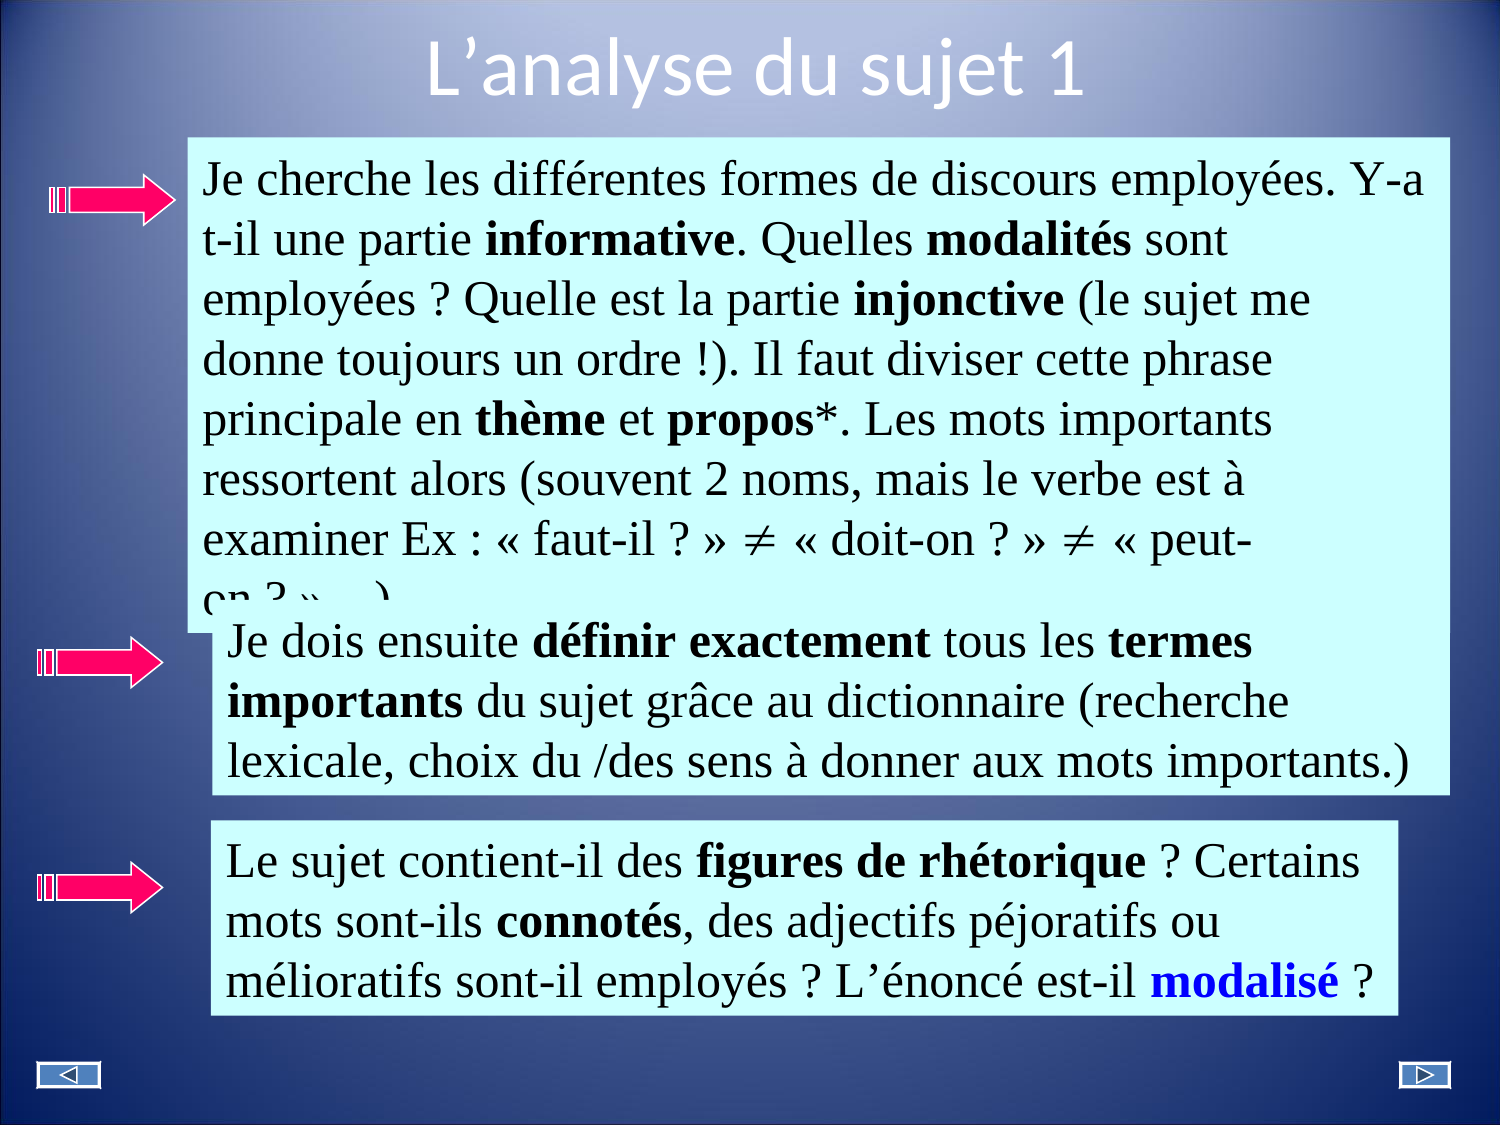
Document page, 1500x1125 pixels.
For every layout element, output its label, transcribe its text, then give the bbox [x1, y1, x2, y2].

text_box [69, 174, 176, 225]
text_box [50, 187, 54, 212]
text_box [38, 1062, 101, 1088]
text_box Je dois ensuite définir exactement tous les termes importants du sujet grâce au dictionnaire (recherche lexicale, choix du /des sens à donner aux mots importants.) [212, 599, 1450, 796]
text_box [37, 650, 41, 675]
title L’analyse du sujet 1 [300, 16, 1213, 134]
text_box [1401, 1062, 1451, 1088]
text_box [58, 187, 66, 212]
picture [0, 0, 1500, 1125]
text_box [45, 650, 53, 675]
text_box [56, 637, 163, 688]
text_box Je cherche les différentes formes de discours employées. Y-a t-il une partie informative. Quelles modalités sont employées ? Quelle est la partie injonctive (le sujet me donne toujours un ordre !). Il faut diviser cette phrase principale en thème et propos*. Les mots importants ressortent alors (souvent 2 noms, mais le verbe est à examiner Ex : « faut-il ? »  « doit-on ? »  « peut-on ? »…) [187, 137, 1451, 633]
text_box [56, 862, 163, 913]
text_box Le sujet contient-il des figures de rhétorique ? Certains mots sont-ils connotés, des adjectifs péjoratifs ou mélioratifs sont-il employés ? L’énoncé est-il modalisé ? [210, 820, 1399, 1016]
text_box [45, 875, 53, 900]
text_box [37, 875, 41, 900]
